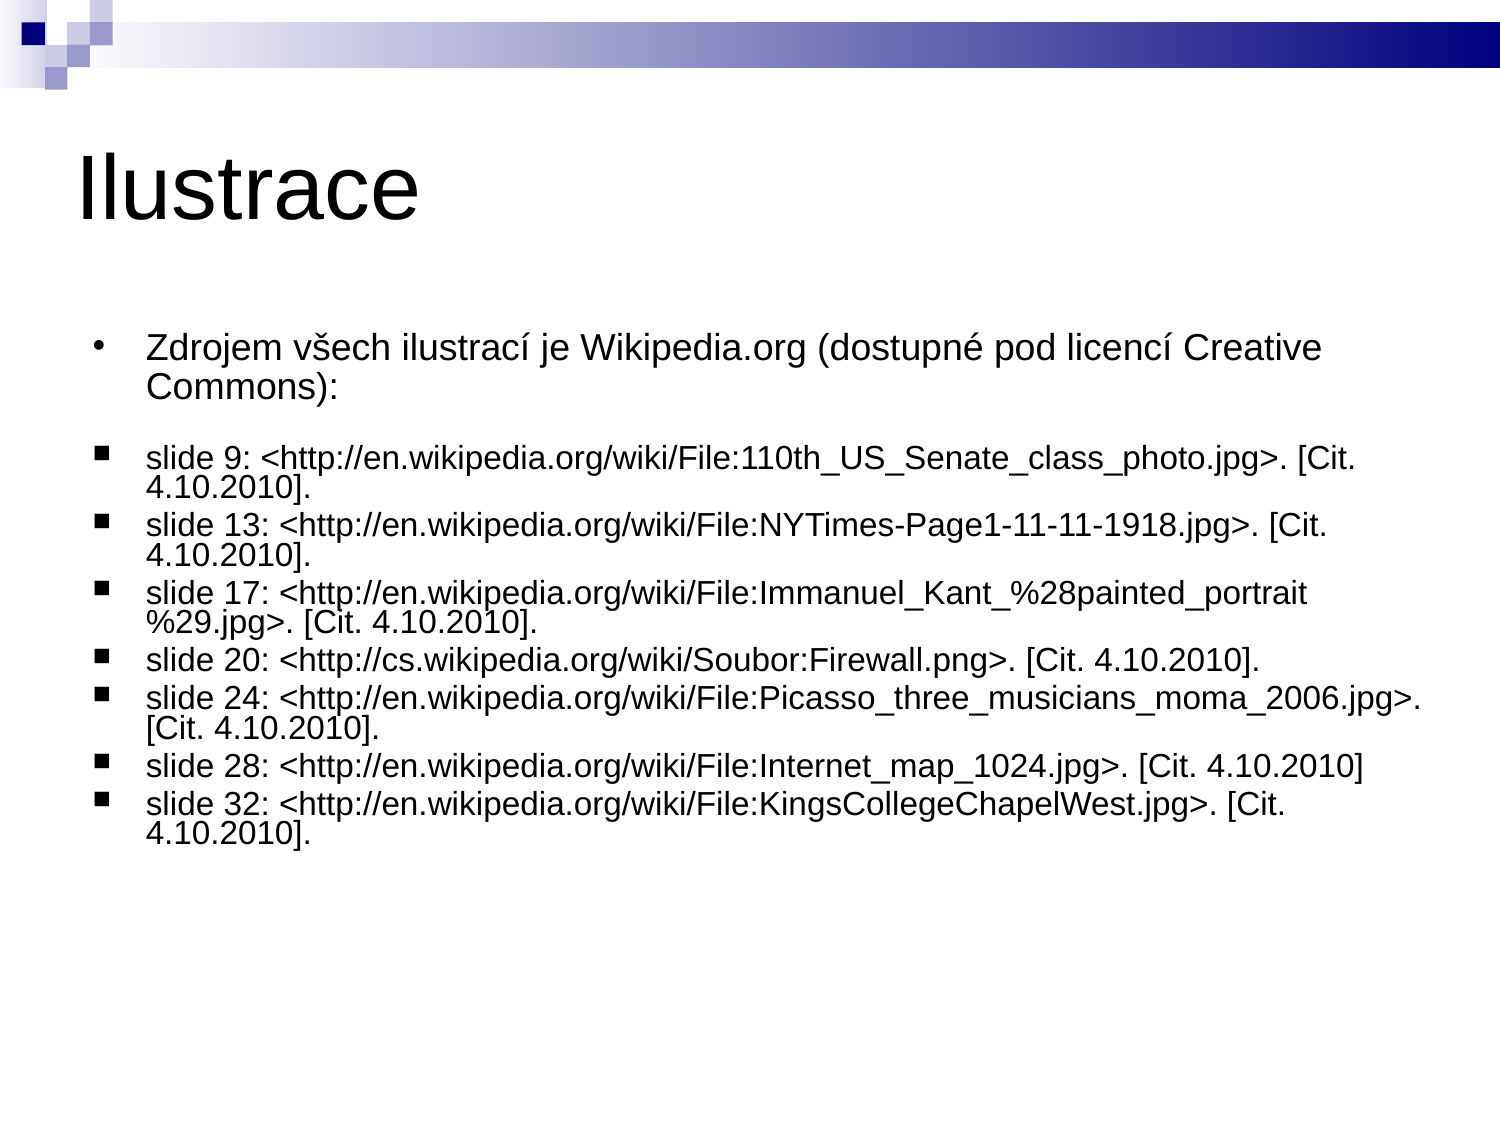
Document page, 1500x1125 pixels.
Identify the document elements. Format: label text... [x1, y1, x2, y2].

title Ilustrace [75, 75, 1426, 301]
list Zdrojem všech ilustrací je Wikipedia.org (dostupné pod licencí Creative Commons): slide 9: <http://en.wikipedia.org/wiki/File:110th_US_Senate_class_photo.jpg>. [Cit. 4.10.2010]. slide 13: <http://en.wikipedia.org/wiki/File:NYTimes-Page1-11-11-1918.jpg>. [Cit. 4.10.2010]. slide 17: <http://en.wikipedia.org/wiki/File:Immanuel_Kant_%28painted_portrait%29.jpg>. [Cit. 4.10.2010]. slide 20: <http://cs.wikipedia.org/wiki/Soubor:Firewall.png>. [Cit. 4.10.2010]. slide 24: <http://en.wikipedia.org/wiki/File:Picasso_three_musicians_moma_2006.jpg>. [Cit. 4.10.2010]. slide 28: <http://en.wikipedia.org/wiki/File:Internet_map_1024.jpg>. [Cit. 4.10.2010] slide 32: <http://en.wikipedia.org/wiki/File:KingsCollegeChapelWest.jpg>. [Cit. 4.10.2010]. [75, 324, 1426, 963]
